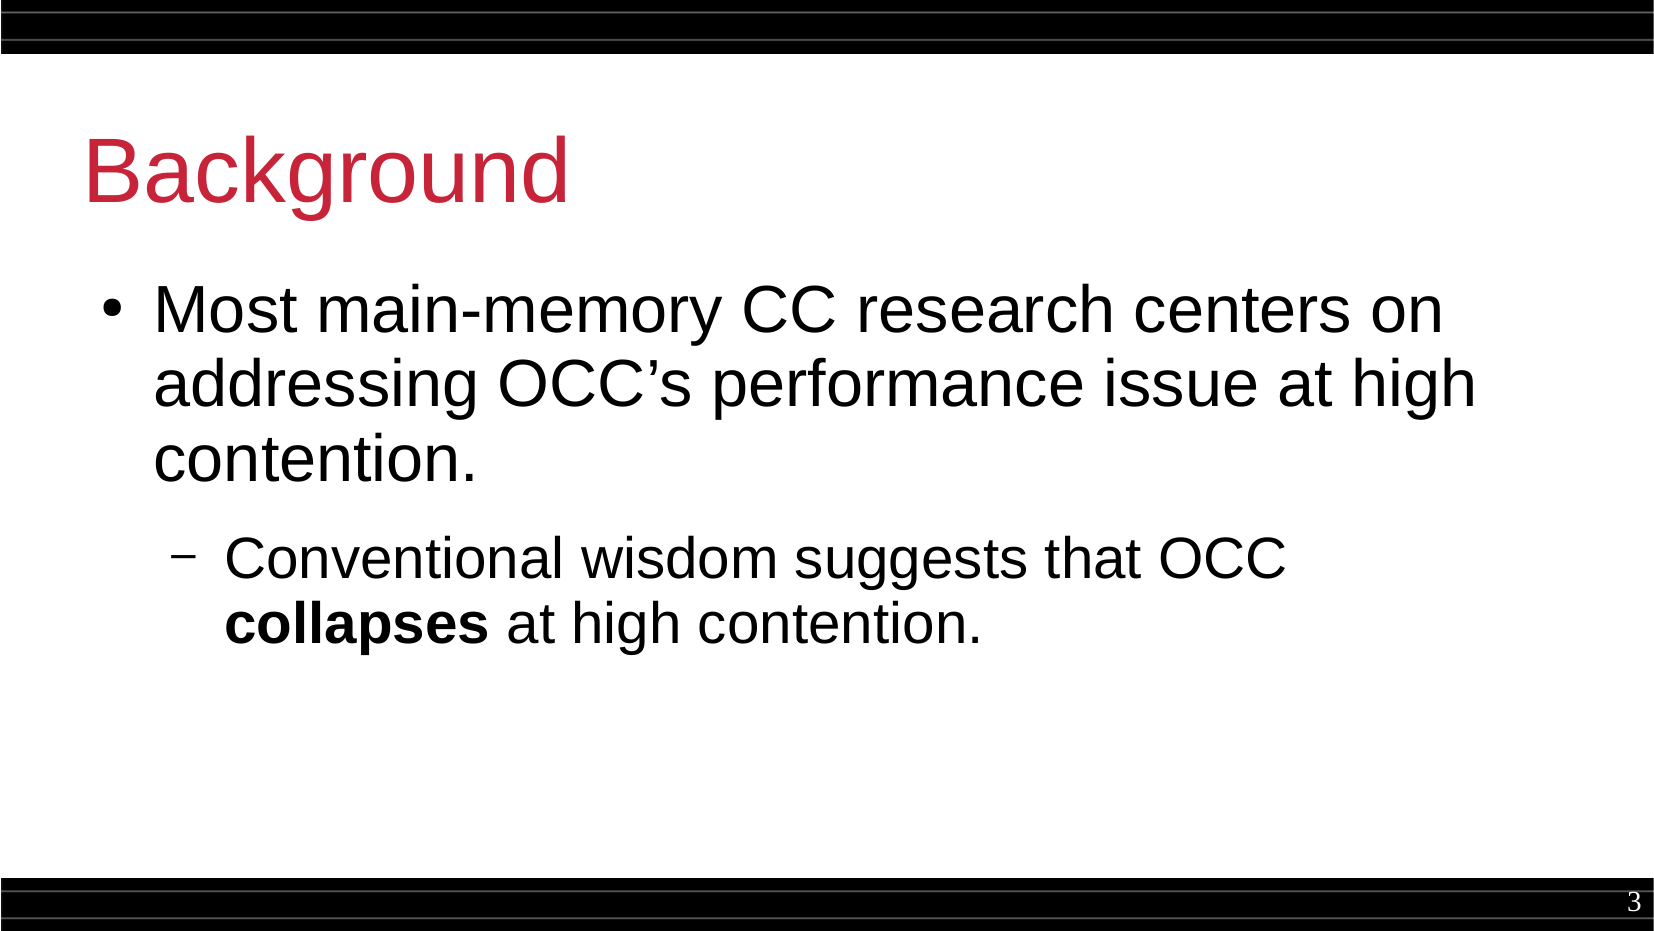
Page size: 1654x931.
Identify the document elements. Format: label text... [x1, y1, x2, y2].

picture [1, 878, 1654, 931]
list Most main-memory CC research centers on addressing OCC’s performance issue at high contention. Conventional wisdom suggests that OCC collapses at high contention. [82, 271, 1571, 758]
title Background [82, 92, 1571, 249]
picture [1, 0, 1654, 54]
